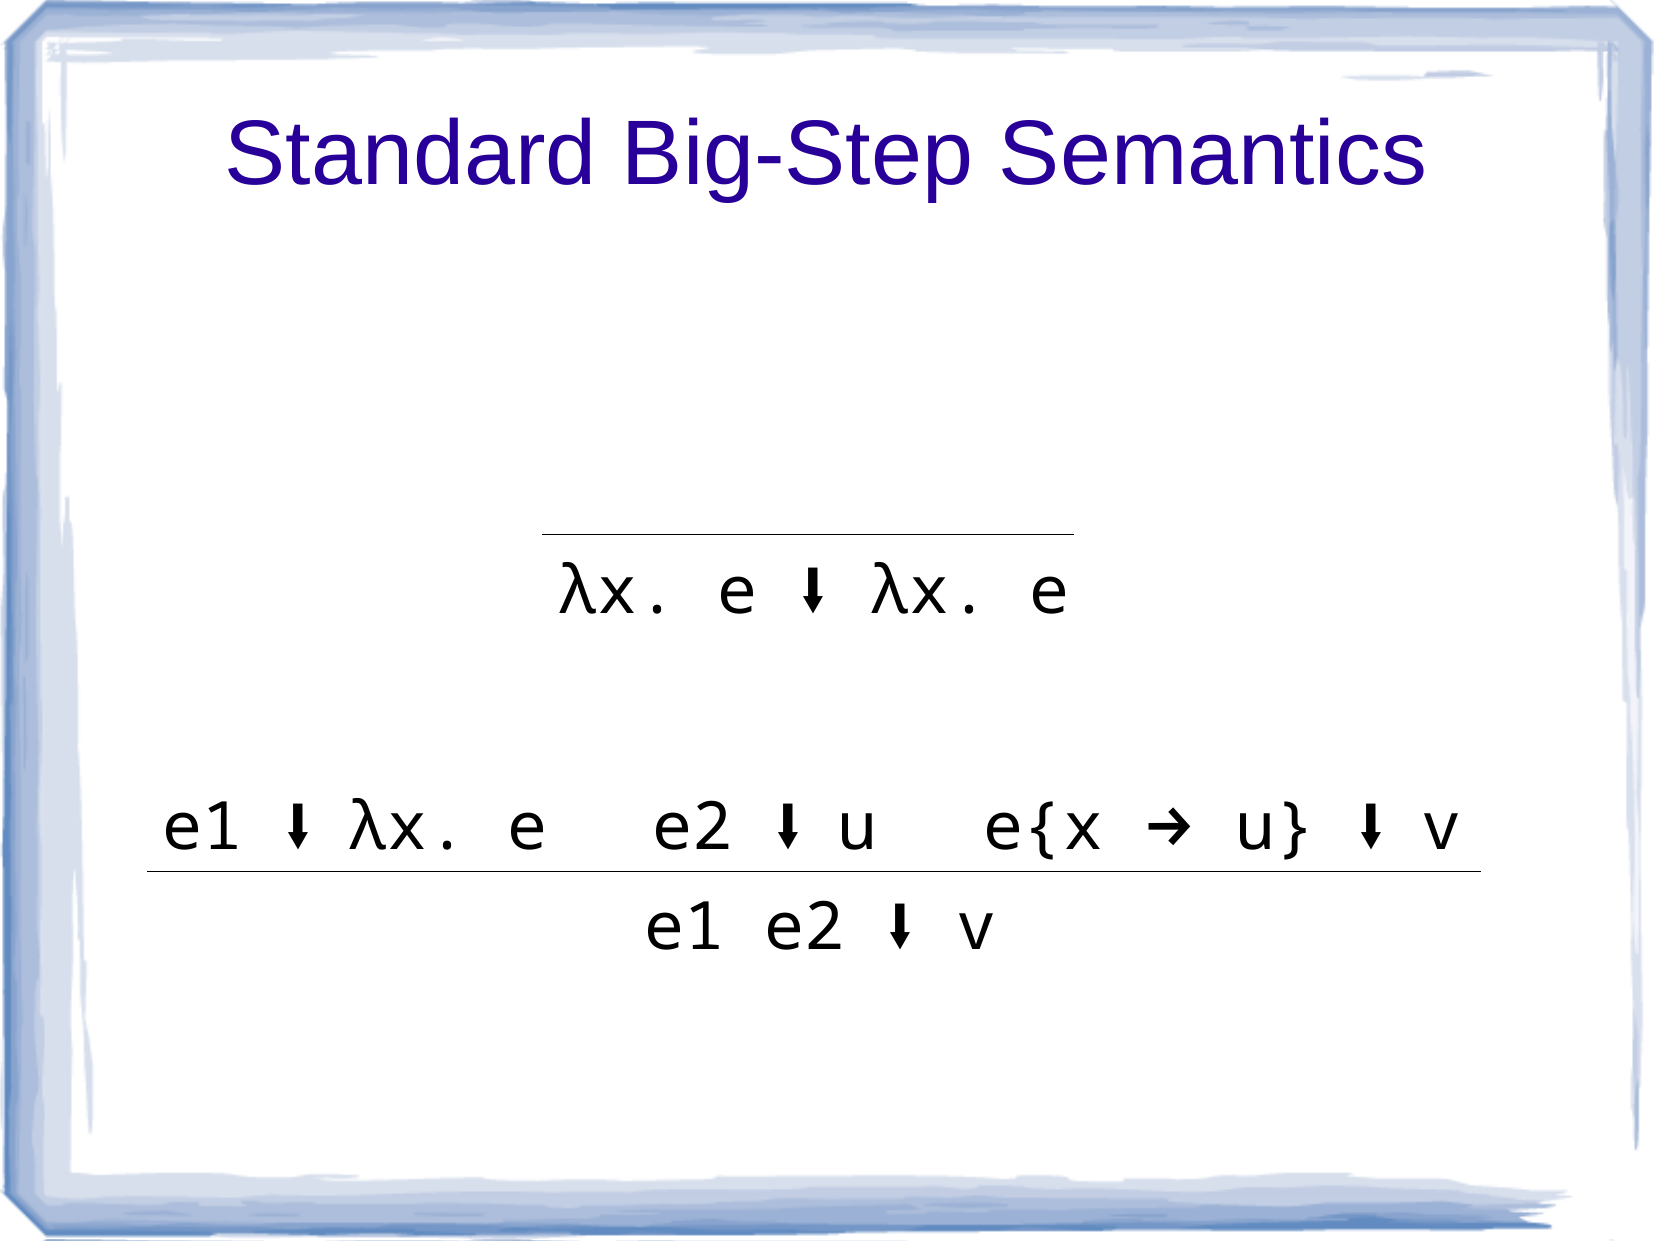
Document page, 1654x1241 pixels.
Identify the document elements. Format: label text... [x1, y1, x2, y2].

text_box e1 e2  v [629, 872, 1025, 964]
text_box e1  λx. e [147, 770, 580, 864]
text_box λx. e  λx. e [542, 534, 1111, 627]
text_box e{x → u}  v [968, 770, 1507, 864]
title Standard Big-Step Semantics [82, 56, 1571, 250]
text_box e2  u [637, 770, 919, 864]
picture [0, 0, 1654, 1241]
